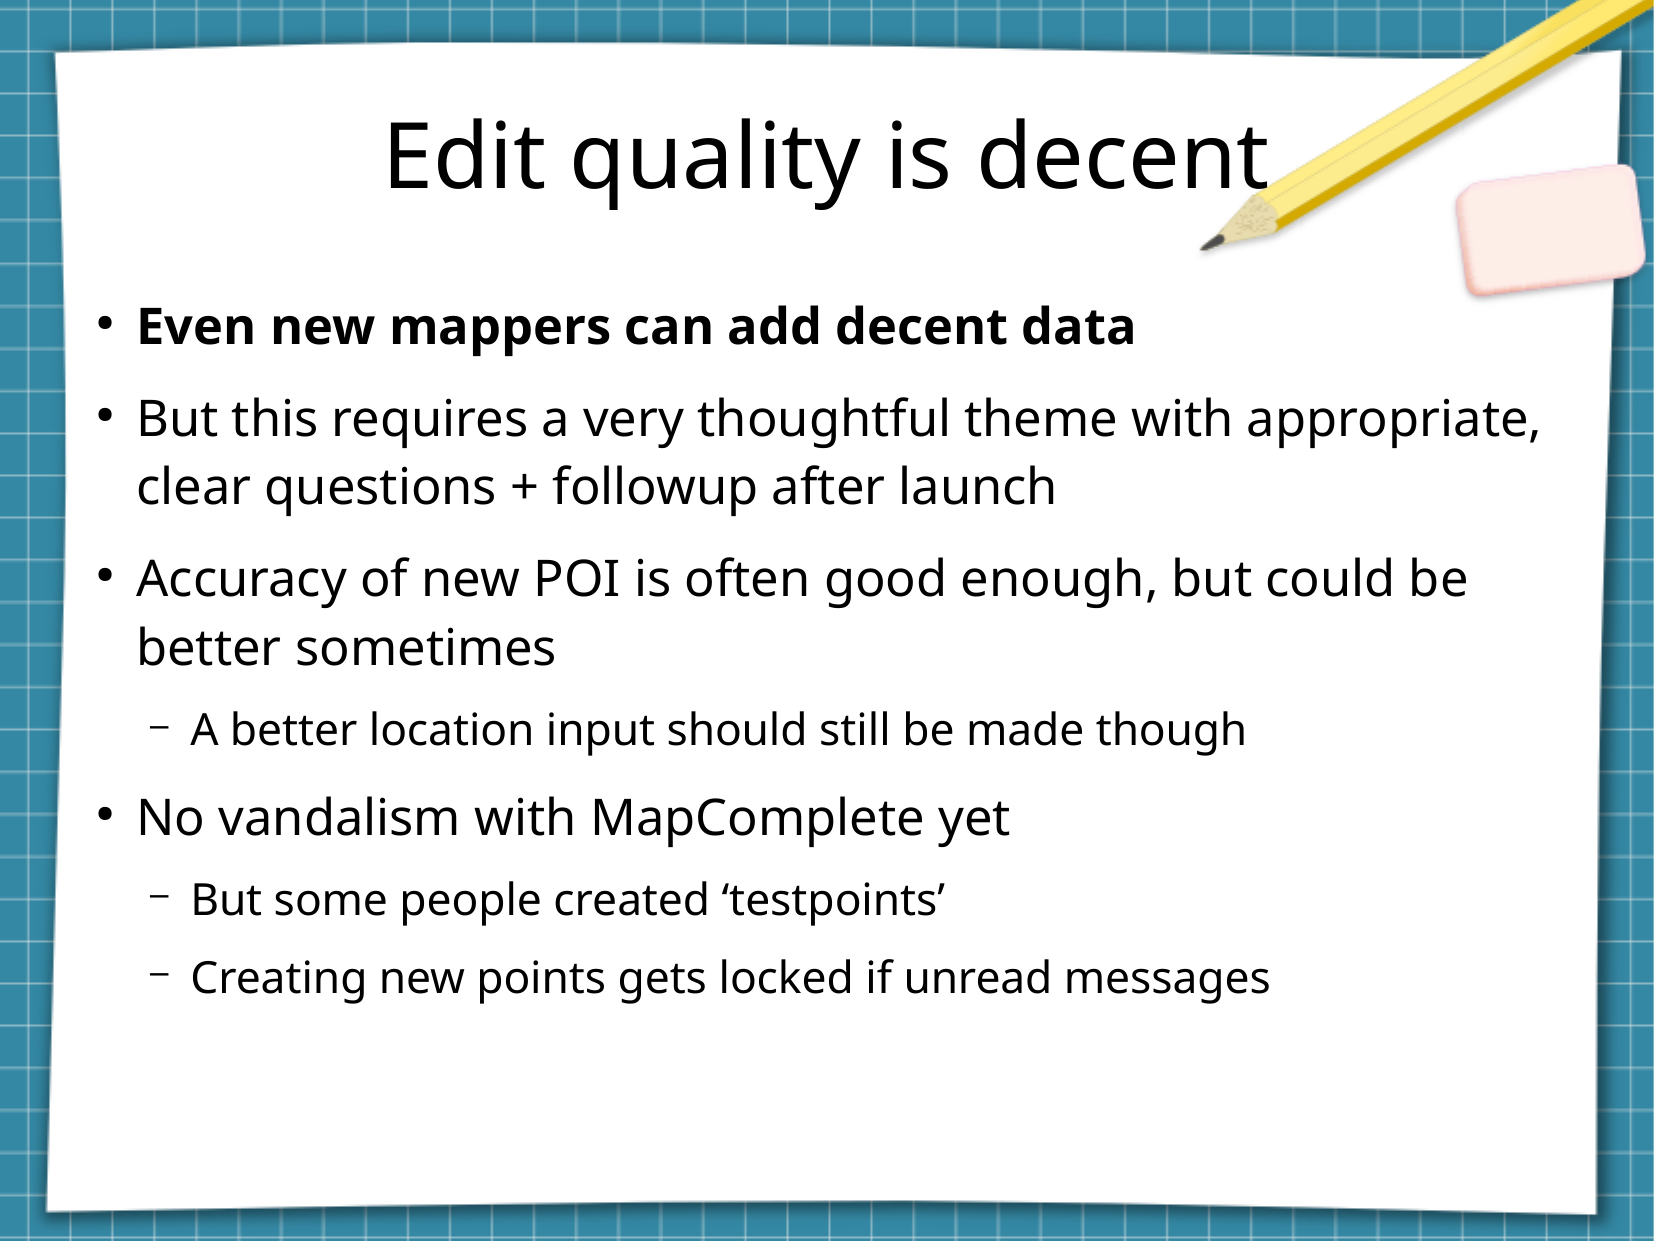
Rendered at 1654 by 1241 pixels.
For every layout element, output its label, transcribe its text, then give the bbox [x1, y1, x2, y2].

list Even new mappers can add decent data But this requires a very thoughtful theme with appropriate, clear questions + followup after launch Accuracy of new POI is often good enough, but could be better sometimes A better location input should still be made though No vandalism with MapComplete yet But some people created ‘testpoints’ Creating new points gets locked if unread messages [82, 290, 1571, 1010]
picture [0, 0, 1654, 1241]
title Edit quality is decent [82, 49, 1571, 257]
